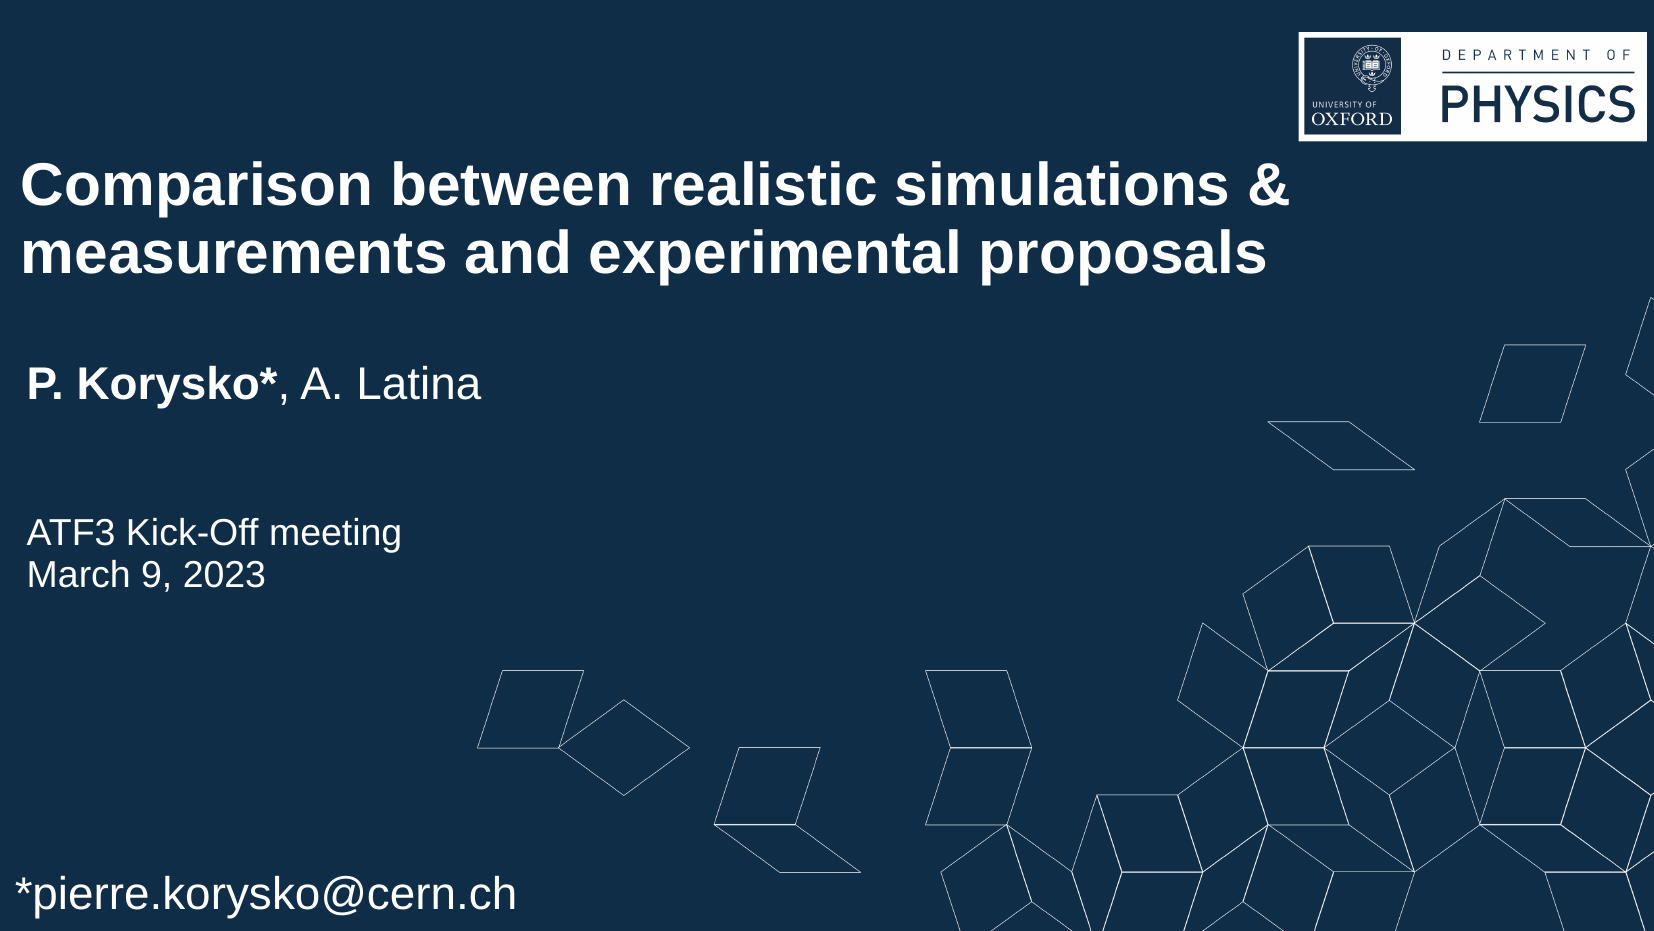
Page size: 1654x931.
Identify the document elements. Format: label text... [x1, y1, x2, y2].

text_box P. Korysko*, A. Latina ATF3 Kick-Off meeting March 9, 2023 [11, 350, 1111, 706]
text_box Comparison between realistic simulations & measurements and experimental proposals [5, 143, 1335, 435]
text_box *pierre.korysko@cern.ch [0, 861, 573, 928]
picture [0, 0, 1654, 931]
